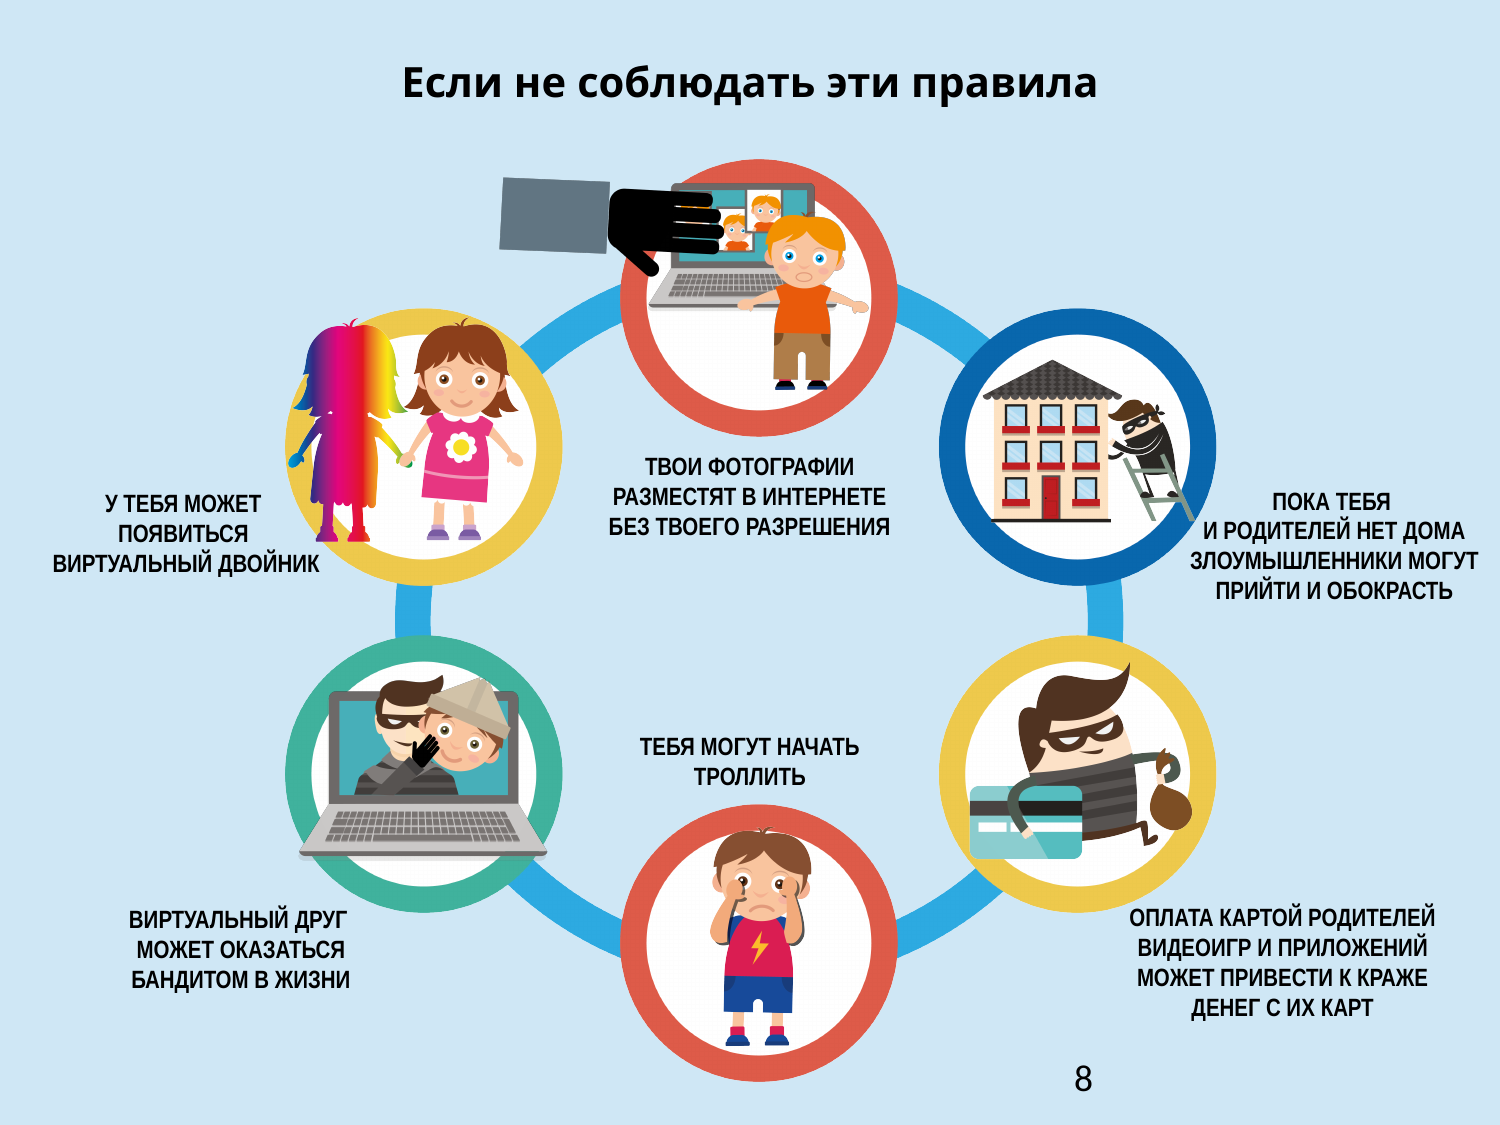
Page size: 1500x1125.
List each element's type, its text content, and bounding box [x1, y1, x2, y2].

slide_number <номер> [1059, 1046, 1397, 1107]
text_box ТЕБЯ МОГУТ НАЧАТЬ ТРОЛЛИТЬ [580, 723, 920, 799]
text_box Если не соблюдать эти правила [0, 48, 1500, 114]
text_box У ТЕБЯ МОЖЕТ ПОЯВИТЬСЯ ВИРТУАЛЬНЫЙ ДВОЙНИК [0, 480, 373, 586]
text_box ВИРТУАЛЬНЫЙ ДРУГ МОЖЕТ ОКАЗАТЬСЯ БАНДИТОМ В ЖИЗНИ [71, 896, 411, 1001]
text_box ПОКА ТЕБЯ И РОДИТЕЛЕЙ НЕТ ДОМА ЗЛОУМЫШЛЕННИКИ МОГУТ ПРИЙТИ И ОБОКРАСТЬ [1169, 477, 1500, 613]
picture [250, 114, 1245, 1108]
text_box ОПЛАТА КАРТОЙ РОДИТЕЛЕЙ ВИДЕОИГР И ПРИЛОЖЕНИЙ МОЖЕТ ПРИВЕСТИ К КРАЖЕ ДЕНЕГ С ИХ КАРТ [1095, 893, 1471, 1029]
text_box ТВОИ ФОТОГРАФИИ РАЗМЕСТЯТ В ИНТЕРНЕТЕ БЕЗ ТВОЕГО РАЗРЕШЕНИЯ [580, 442, 920, 548]
